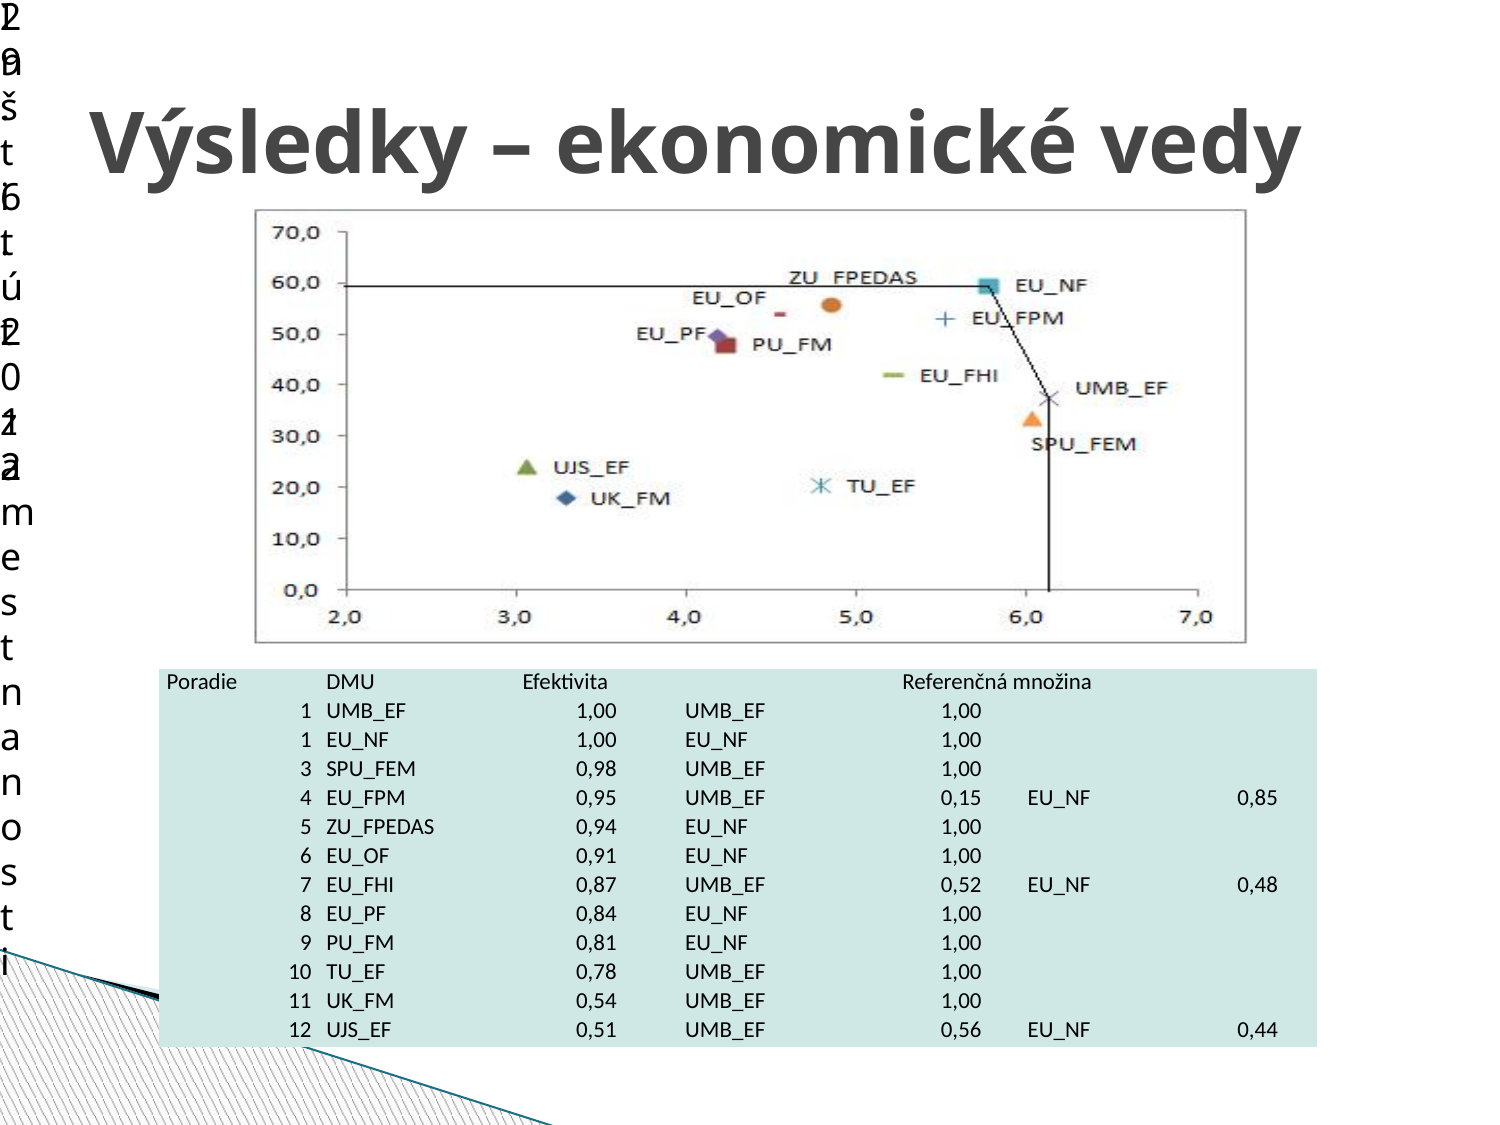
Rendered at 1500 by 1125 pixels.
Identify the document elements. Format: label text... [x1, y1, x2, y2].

table_cell 0,15 [902, 785, 1021, 814]
table_cell UMB_EF [678, 872, 902, 901]
table_header Referenčná množina [678, 669, 1317, 698]
table_cell [1198, 901, 1317, 930]
table_cell EU_FPM [319, 785, 515, 814]
table_cell 0,48 [1198, 872, 1317, 901]
table_cell 0,44 [1198, 1017, 1317, 1047]
table_cell TU_EF [319, 959, 515, 988]
table_cell UMB_EF [678, 785, 902, 814]
table_cell UK_FM [319, 988, 515, 1017]
table_cell SPU_FEM [319, 756, 515, 785]
table_cell 0,52 [902, 872, 1021, 901]
table_cell UJS_EF [319, 1017, 515, 1047]
table_cell PU_FM [319, 930, 515, 959]
table_cell 0,78 [515, 959, 678, 988]
table_cell UMB_EF [319, 698, 515, 727]
table_cell 1,00 [515, 698, 678, 727]
table_cell 1,00 [902, 727, 1021, 756]
table_cell [1198, 930, 1317, 959]
table_cell 0,56 [902, 1017, 1021, 1047]
table_cell 0,81 [515, 930, 678, 959]
table_cell EU_NF [678, 814, 902, 843]
table_cell [1021, 698, 1198, 727]
table_cell 0,94 [515, 814, 678, 843]
table_cell EU_NF [678, 901, 902, 930]
table_cell [1021, 930, 1198, 959]
table_cell [1021, 843, 1198, 872]
table_cell 1,00 [902, 843, 1021, 872]
table_cell 8 [159, 901, 319, 930]
table_cell ZU_FPEDAS [319, 814, 515, 843]
table_cell EU_NF [1021, 1017, 1198, 1047]
table_cell [1198, 698, 1317, 727]
table_cell 1,00 [902, 930, 1021, 959]
table_cell 7 [159, 872, 319, 901]
table_cell 1,00 [902, 959, 1021, 988]
table_cell UMB_EF [678, 959, 902, 988]
table_cell 0,95 [515, 785, 678, 814]
table_cell 1,00 [902, 756, 1021, 785]
table_cell [1021, 959, 1198, 988]
table_cell 0,98 [515, 756, 678, 785]
table_cell 0,54 [515, 988, 678, 1017]
table_cell 1,00 [902, 988, 1021, 1017]
table_cell 0,51 [515, 1017, 678, 1047]
table_cell 1,00 [902, 698, 1021, 727]
table_cell [1198, 727, 1317, 756]
table_cell 1,00 [902, 814, 1021, 843]
table_cell [1198, 988, 1317, 1017]
table_cell EU_NF [678, 727, 902, 756]
table_cell 1 [159, 727, 319, 756]
table_cell [1198, 843, 1317, 872]
table_cell 10 [159, 959, 319, 988]
picture [0, 952, 543, 1125]
table_cell 0,85 [1198, 785, 1317, 814]
table_cell 3 [159, 756, 319, 785]
table_cell 9 [159, 930, 319, 959]
table_header Efektivita [515, 669, 678, 698]
table_cell [1021, 756, 1198, 785]
table_cell 0,87 [515, 872, 678, 901]
table_cell 11 [159, 988, 319, 1017]
table_cell [1198, 814, 1317, 843]
table_cell EU_OF [319, 843, 515, 872]
table_cell EU_PF [319, 901, 515, 930]
picture [253, 208, 1270, 669]
table_cell EU_NF [678, 930, 902, 959]
table_header DMU [319, 669, 515, 698]
table_cell EU_NF [1021, 872, 1198, 901]
table_cell [1198, 959, 1317, 988]
table_cell [1021, 814, 1198, 843]
table_cell EU_NF [319, 727, 515, 756]
title Výsledky – ekonomické vedy [75, 45, 1425, 233]
table_cell 1,00 [515, 727, 678, 756]
table_cell UMB_EF [678, 988, 902, 1017]
table_cell 0,84 [515, 901, 678, 930]
table_cell UMB_EF [678, 1017, 902, 1047]
table_cell [1021, 988, 1198, 1017]
table_cell 6 [159, 843, 319, 872]
table_cell UMB_EF [678, 698, 902, 727]
table_cell [1198, 756, 1317, 785]
table_cell EU_NF [678, 843, 902, 872]
table_cell 4 [159, 785, 319, 814]
table_cell UMB_EF [678, 756, 902, 785]
table_cell 0,91 [515, 843, 678, 872]
table_cell 1 [159, 698, 319, 727]
table_cell [1021, 901, 1198, 930]
table_header Poradie [159, 669, 319, 698]
table_cell 1,00 [902, 901, 1021, 930]
table_cell [1021, 727, 1198, 756]
table_cell 5 [159, 814, 319, 843]
table_cell EU_NF [1021, 785, 1198, 814]
table_cell EU_FHI [319, 872, 515, 901]
table_cell 12 [159, 1017, 319, 1047]
